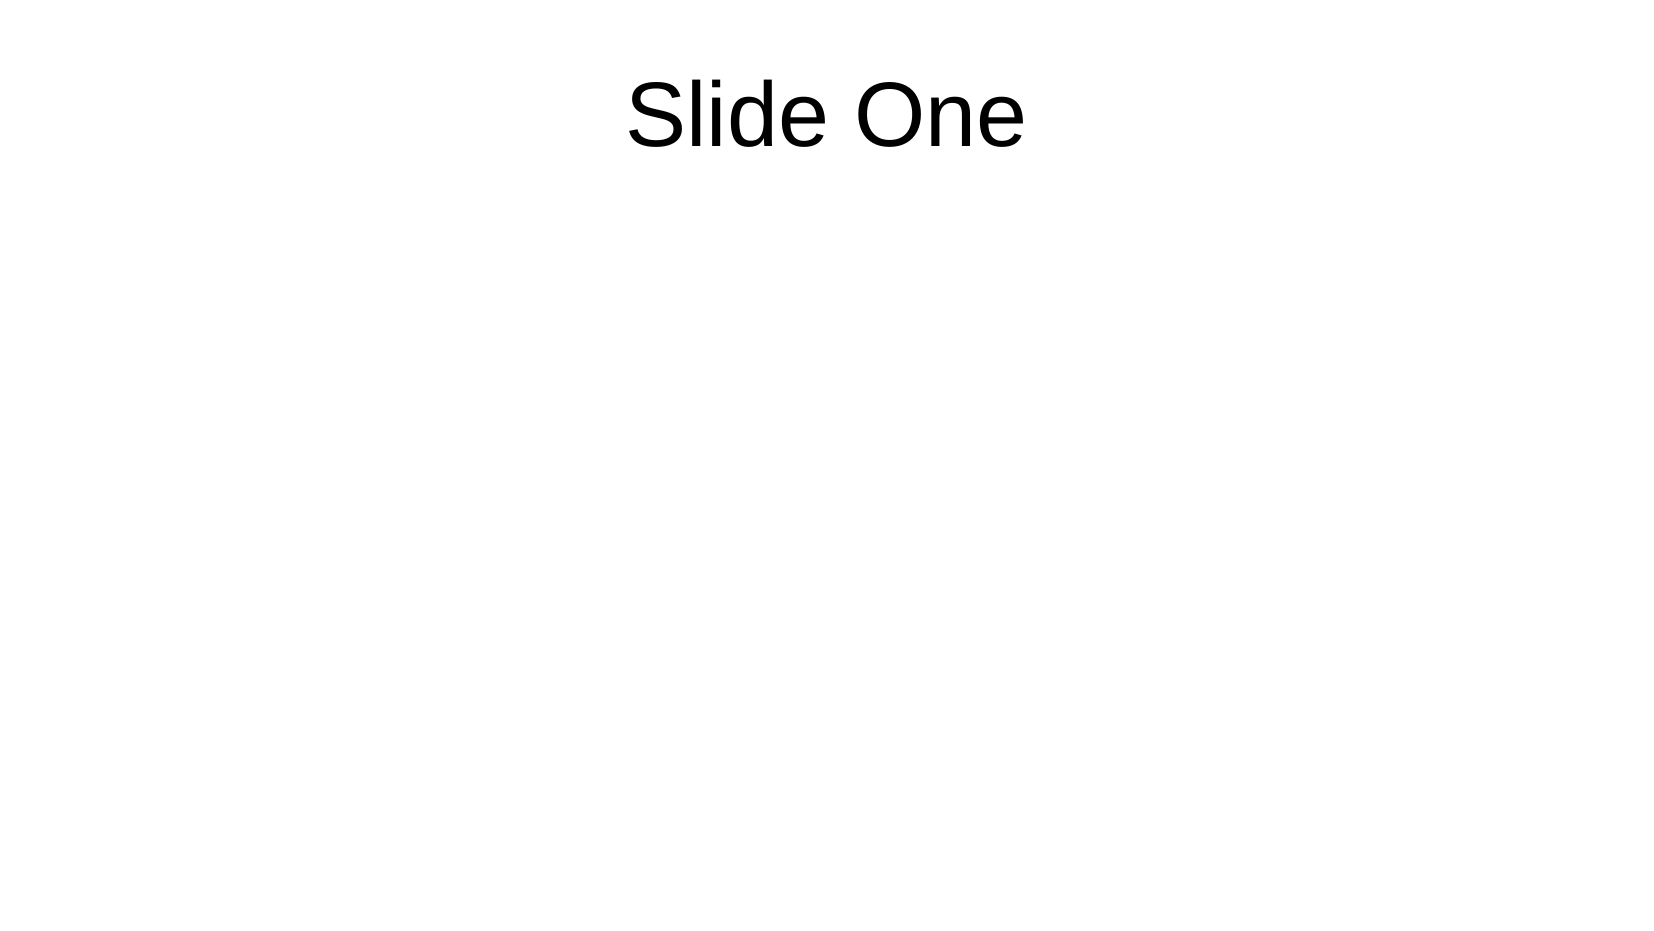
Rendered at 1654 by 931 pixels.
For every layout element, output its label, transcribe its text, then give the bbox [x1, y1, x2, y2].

title Slide One [82, 37, 1571, 193]
